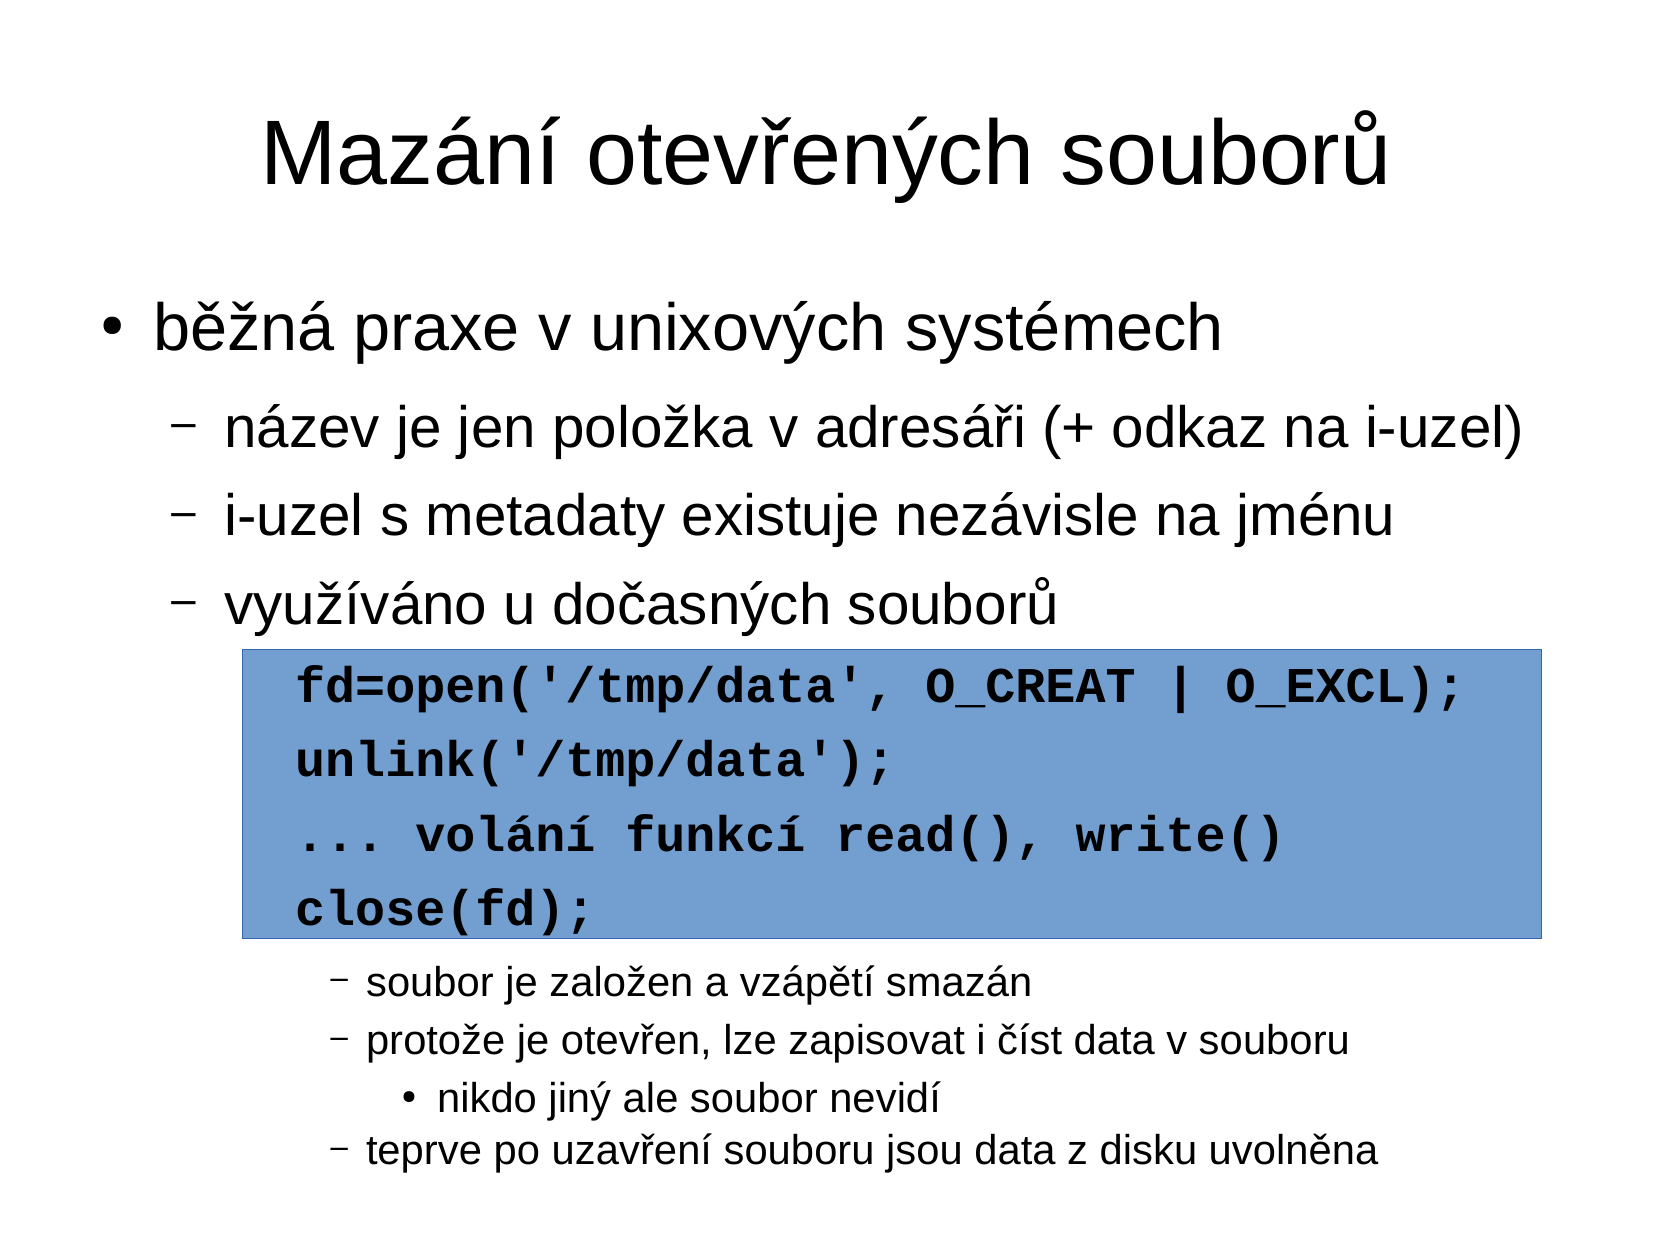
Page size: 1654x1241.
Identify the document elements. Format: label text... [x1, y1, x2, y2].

list běžná praxe v unixových systémech název je jen položka v adresáři (+ odkaz na i-uzel) i-uzel s metadaty existuje nezávisle na jménu využíváno u dočasných souborů fd=open('/tmp/data', O_CREAT | O_EXCL); unlink('/tmp/data'); ... volání funkcí read(), write() close(fd); soubor je založen a vzápětí smazán protože je otevřen, lze zapisovat i číst data v souboru nikdo jiný ale soubor nevidí teprve po uzavření souboru jsou data z disku uvolněna [82, 290, 1571, 1175]
title Mazání otevřených souborů [82, 56, 1571, 250]
